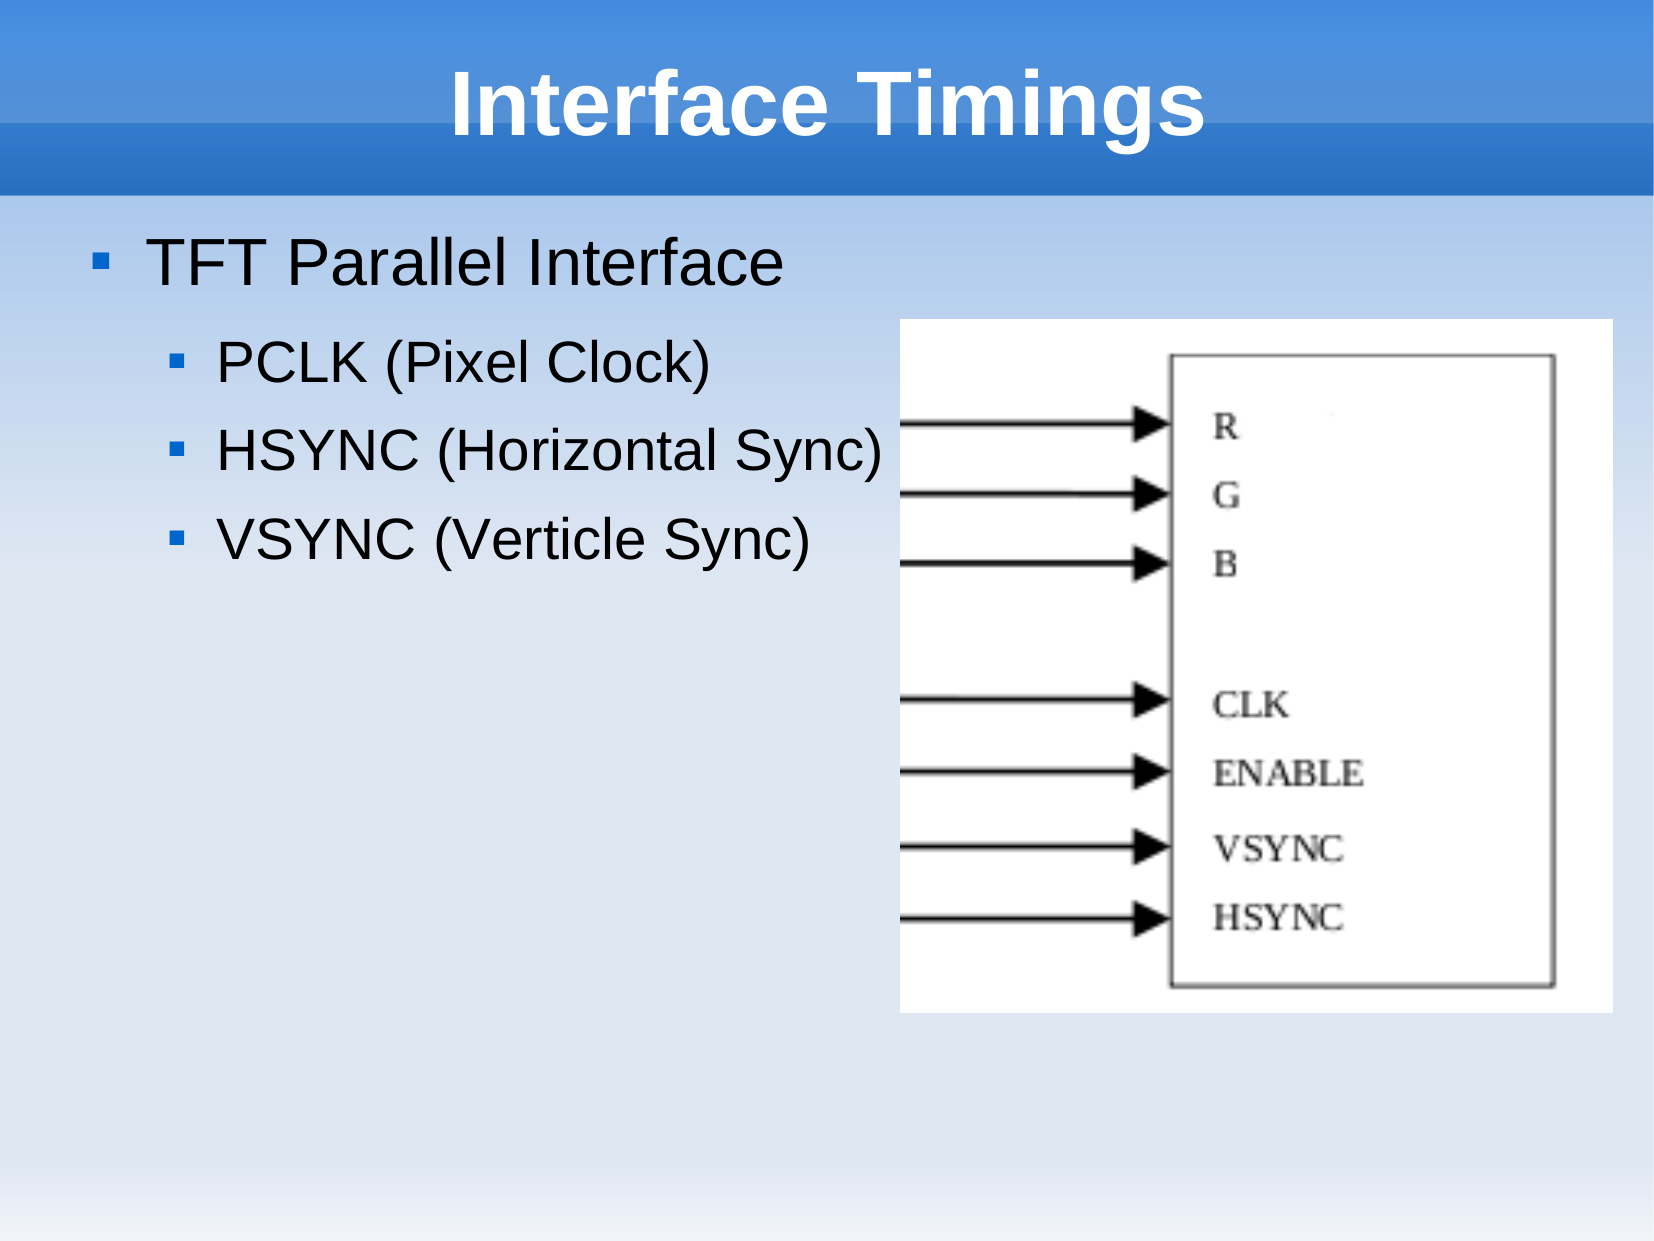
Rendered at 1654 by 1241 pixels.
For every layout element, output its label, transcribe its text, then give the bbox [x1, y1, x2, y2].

picture [0, 0, 1654, 1241]
title Interface Timings [49, 0, 1538, 208]
list TFT Parallel Interface PCLK (Pixel Clock) HSYNC (Horizontal Sync) VSYNC (Verticle Sync) [75, 225, 1564, 1044]
